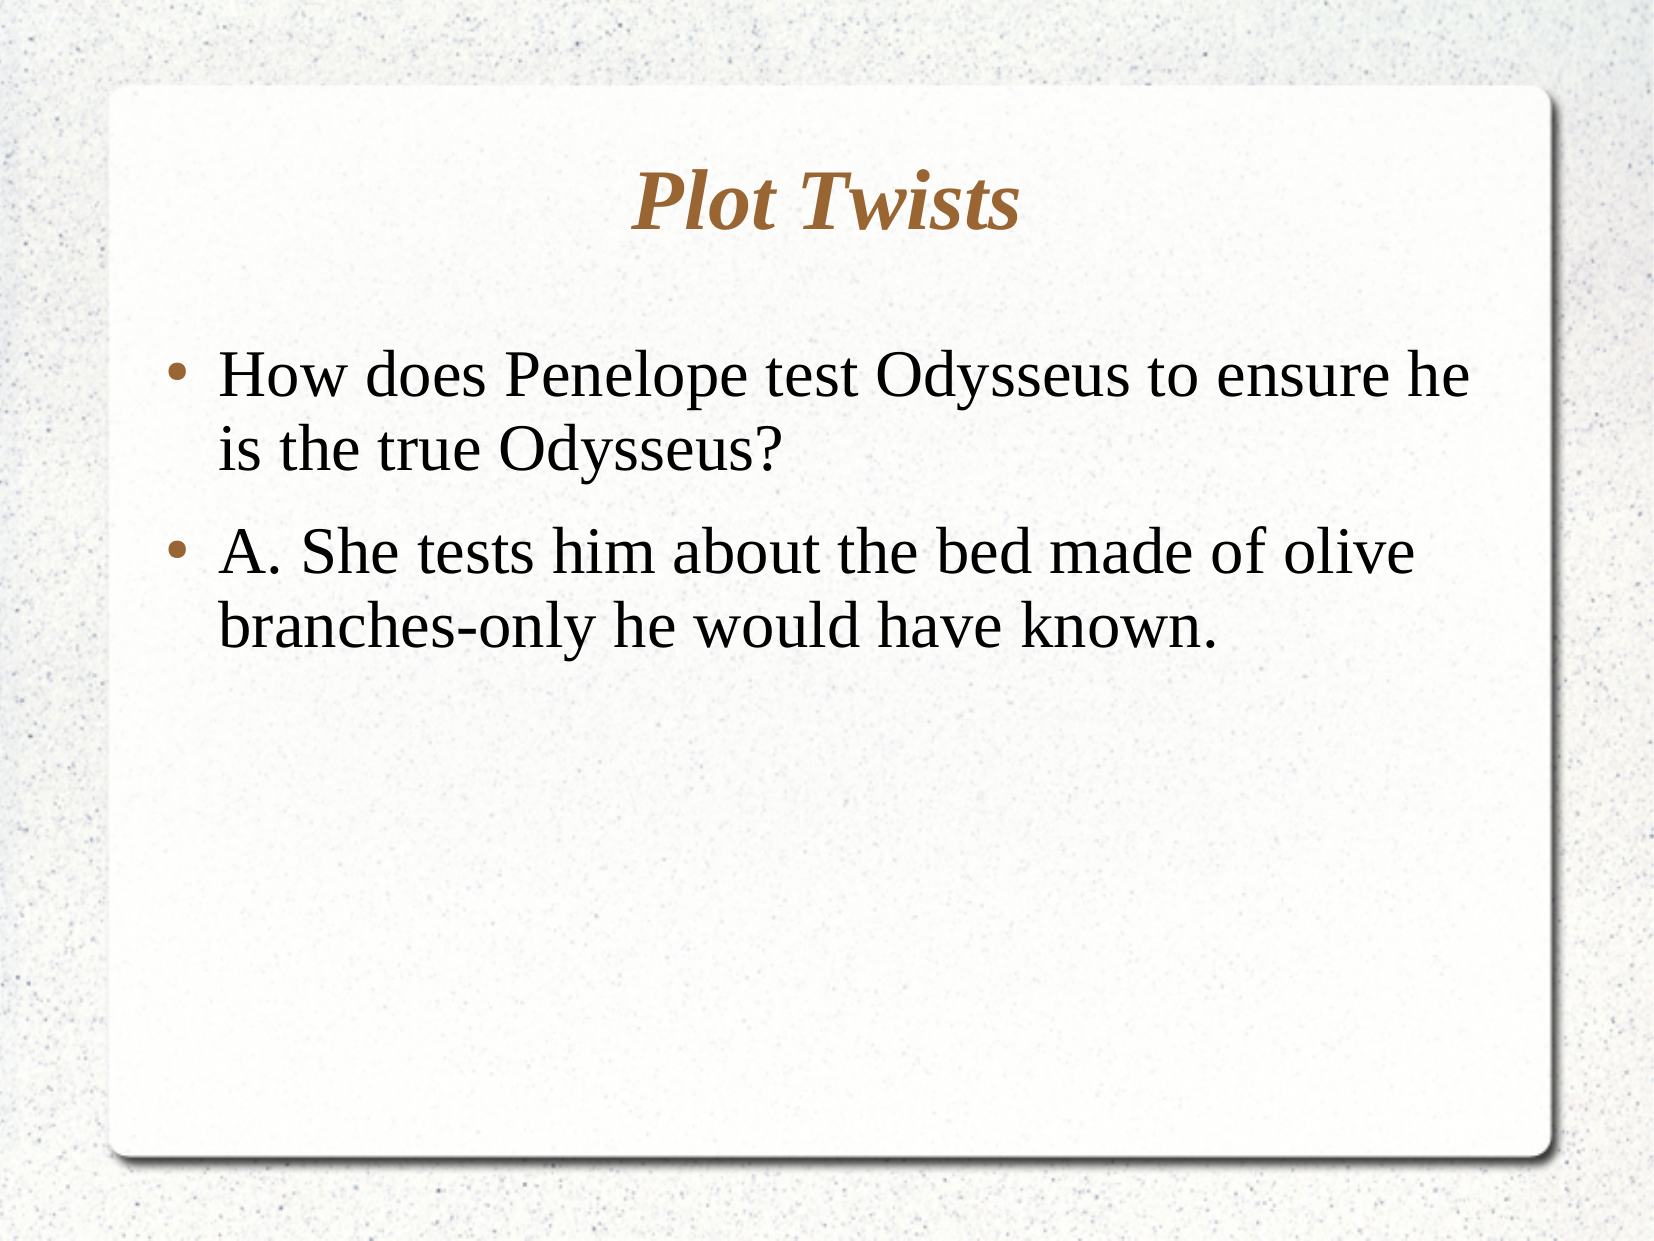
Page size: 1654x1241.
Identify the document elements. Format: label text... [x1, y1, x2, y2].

picture [0, 0, 1654, 1241]
list How does Penelope test Odysseus to ensure he is the true Odysseus? A. She tests him about the bed made of olive branches-only he would have known. [147, 336, 1506, 987]
title Plot Twists [118, 96, 1536, 304]
